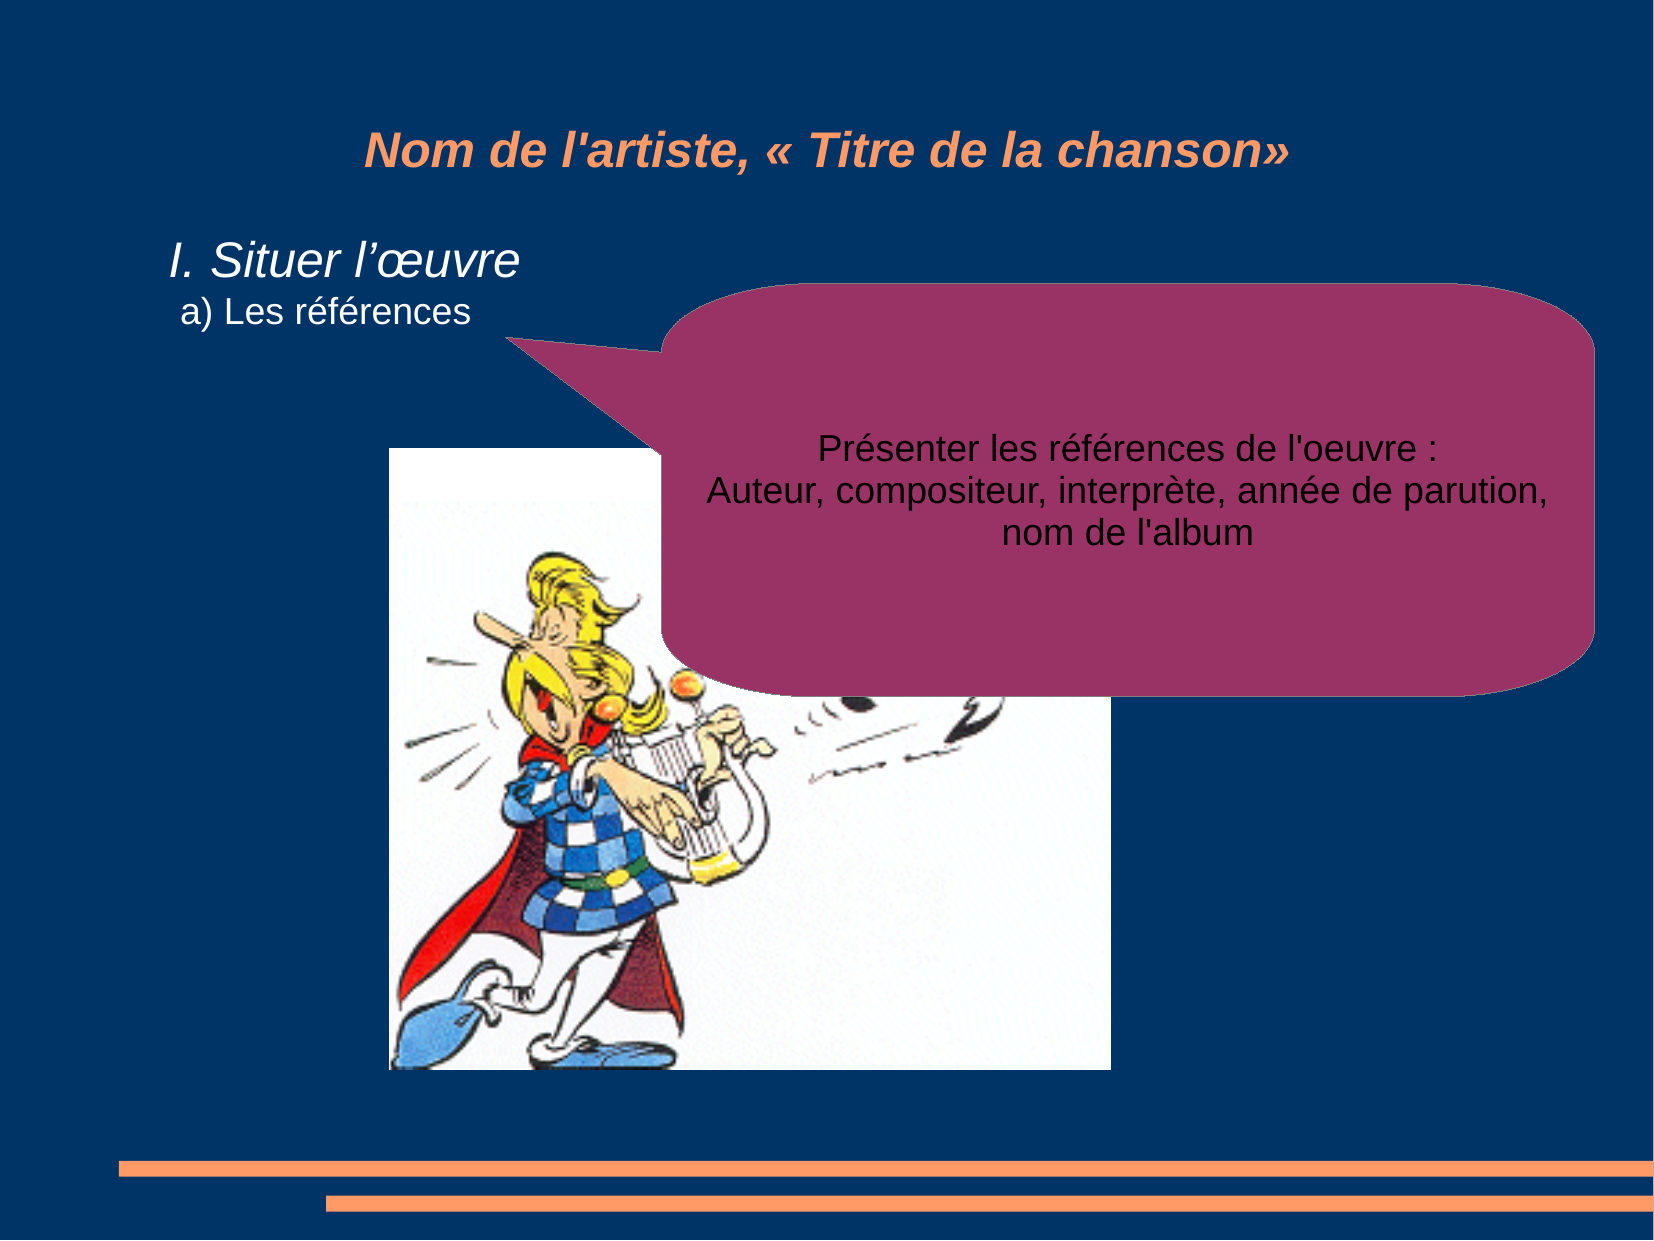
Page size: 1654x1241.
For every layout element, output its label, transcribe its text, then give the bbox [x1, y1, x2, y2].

picture [389, 448, 1111, 1070]
text_box a) Les références [165, 283, 626, 425]
text_box I. Situer l’œuvre [153, 224, 536, 295]
title Nom de l'artiste, « Titre de la chanson» [121, 46, 1534, 254]
text_box Présenter les références de l'oeuvre : Auteur, compositeur, interprète, année de parution, nom de l'album [505, 283, 1595, 697]
